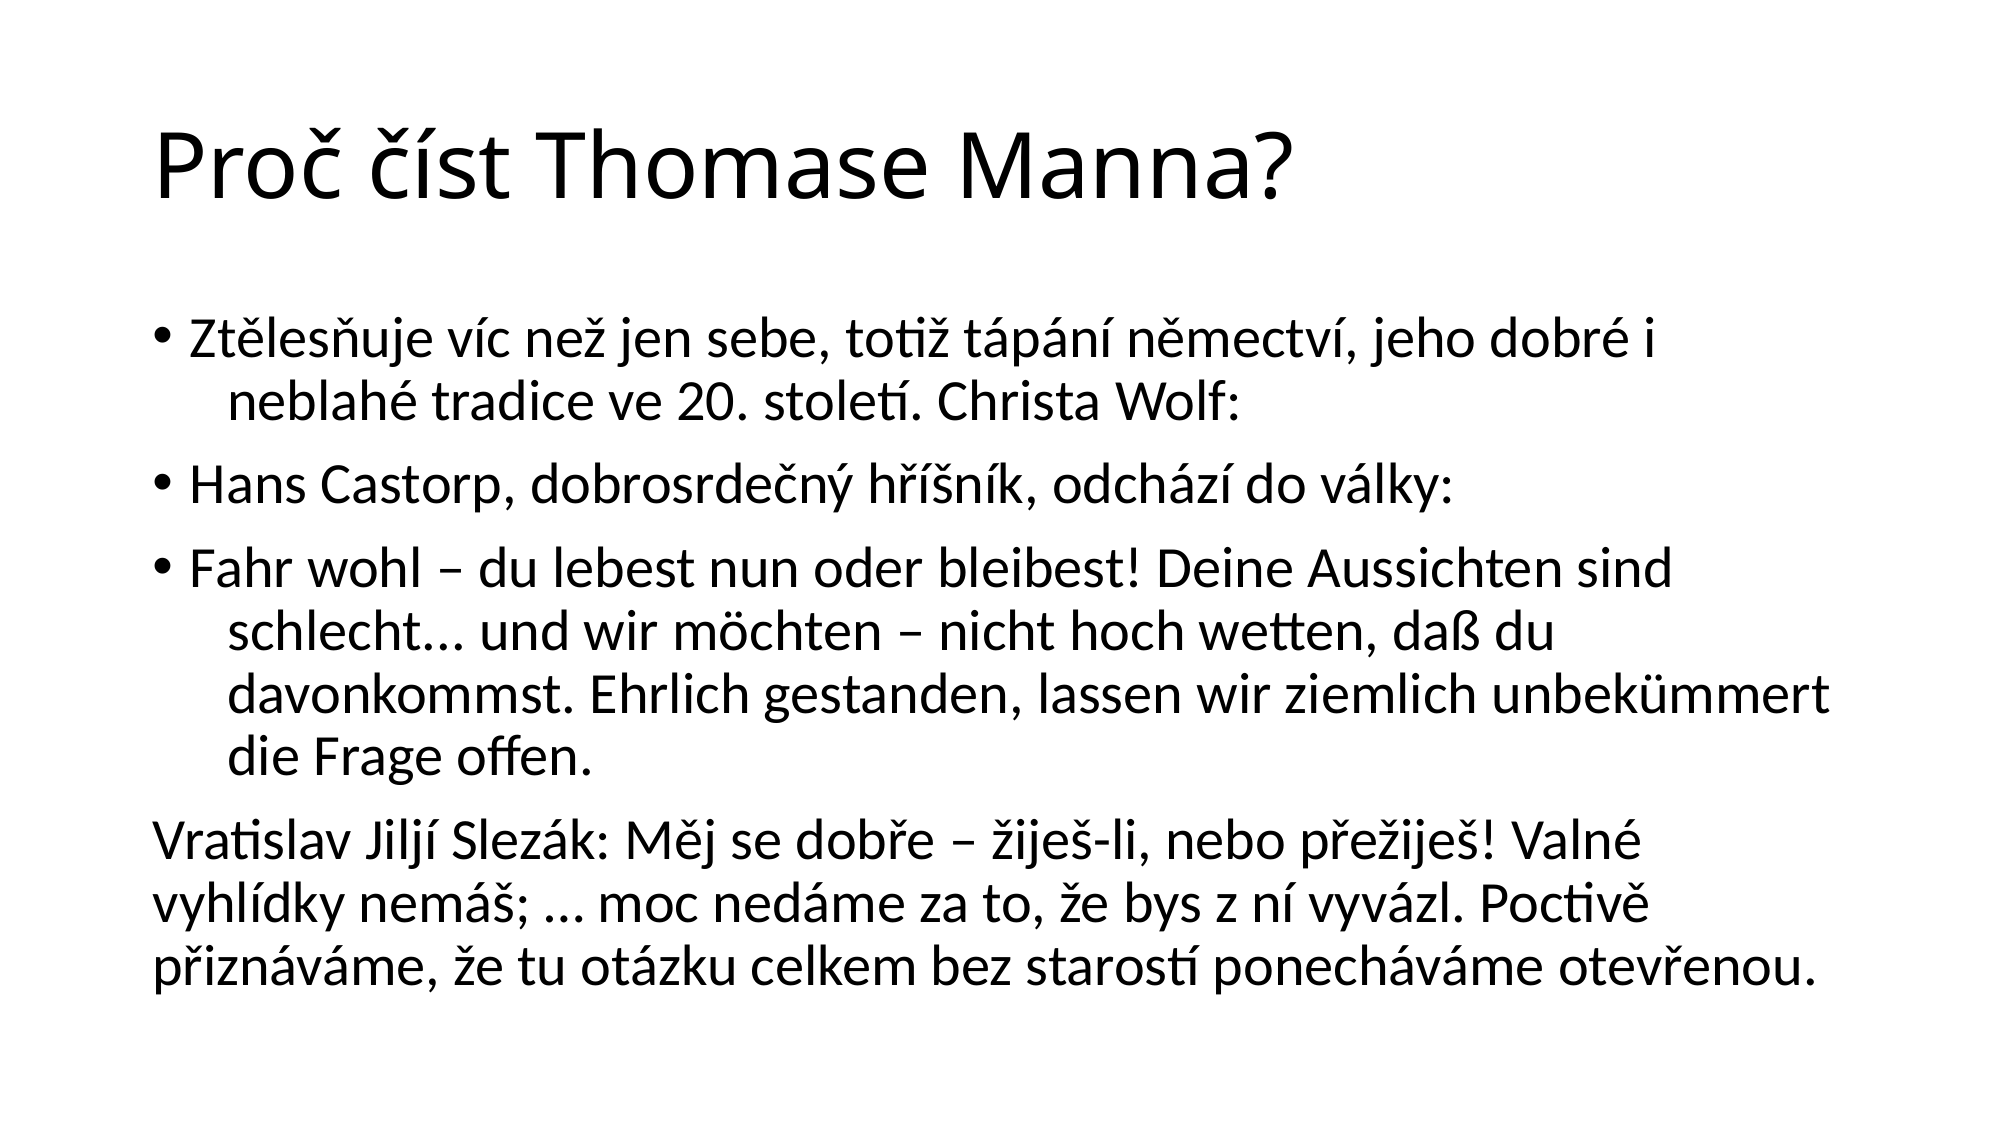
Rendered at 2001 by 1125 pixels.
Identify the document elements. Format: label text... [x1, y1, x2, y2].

list Ztělesňuje víc než jen sebe, totiž tápání němectví, jeho dobré i neblahé tradice ve 20. století. Christa Wolf: Hans Castorp, dobrosrdečný hříšník, odchází do války: Fahr wohl – du lebest nun oder bleibest! Deine Aussichten sind schlecht... und wir möchten – nicht hoch wetten, daß du davonkommst. Ehrlich gestanden, lassen wir ziemlich unbekümmert die Frage offen. Vratislav Jiljí Slezák: Měj se dobře – žiješ-li, nebo přežiješ! Valné vyhlídky nemáš; … moc nedáme za to, že bys z ní vyvázl. Poctivě přiznáváme, že tu otázku celkem bez starostí ponecháváme otevřenou. [137, 299, 1863, 1014]
title Proč číst Thomase Manna? [137, 59, 1863, 278]
